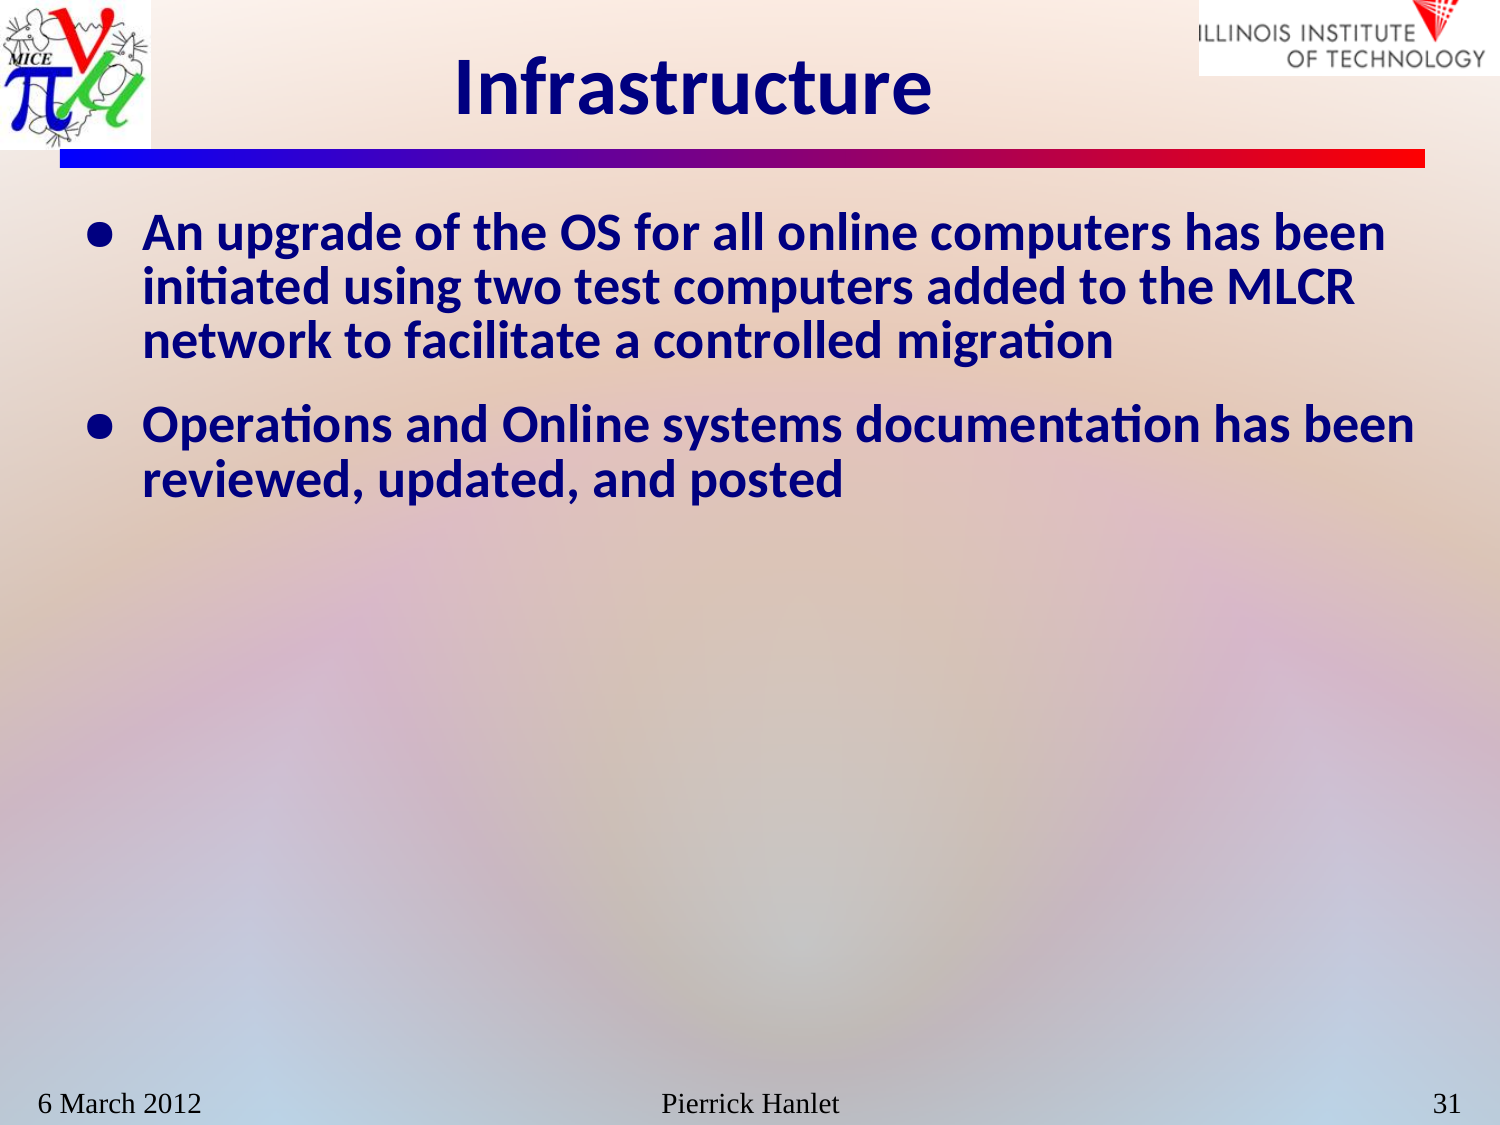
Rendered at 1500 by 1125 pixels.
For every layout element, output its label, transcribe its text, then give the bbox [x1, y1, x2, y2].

text_box An upgrade of the OS for all online computers has been initiated using two test computers added to the MLCR network to facilitate a controlled migration Operations and Online systems documentation has been reviewed, updated, and posted [37, 209, 1463, 744]
picture [0, 0, 1500, 1125]
title Infrastructure [149, 38, 1238, 151]
